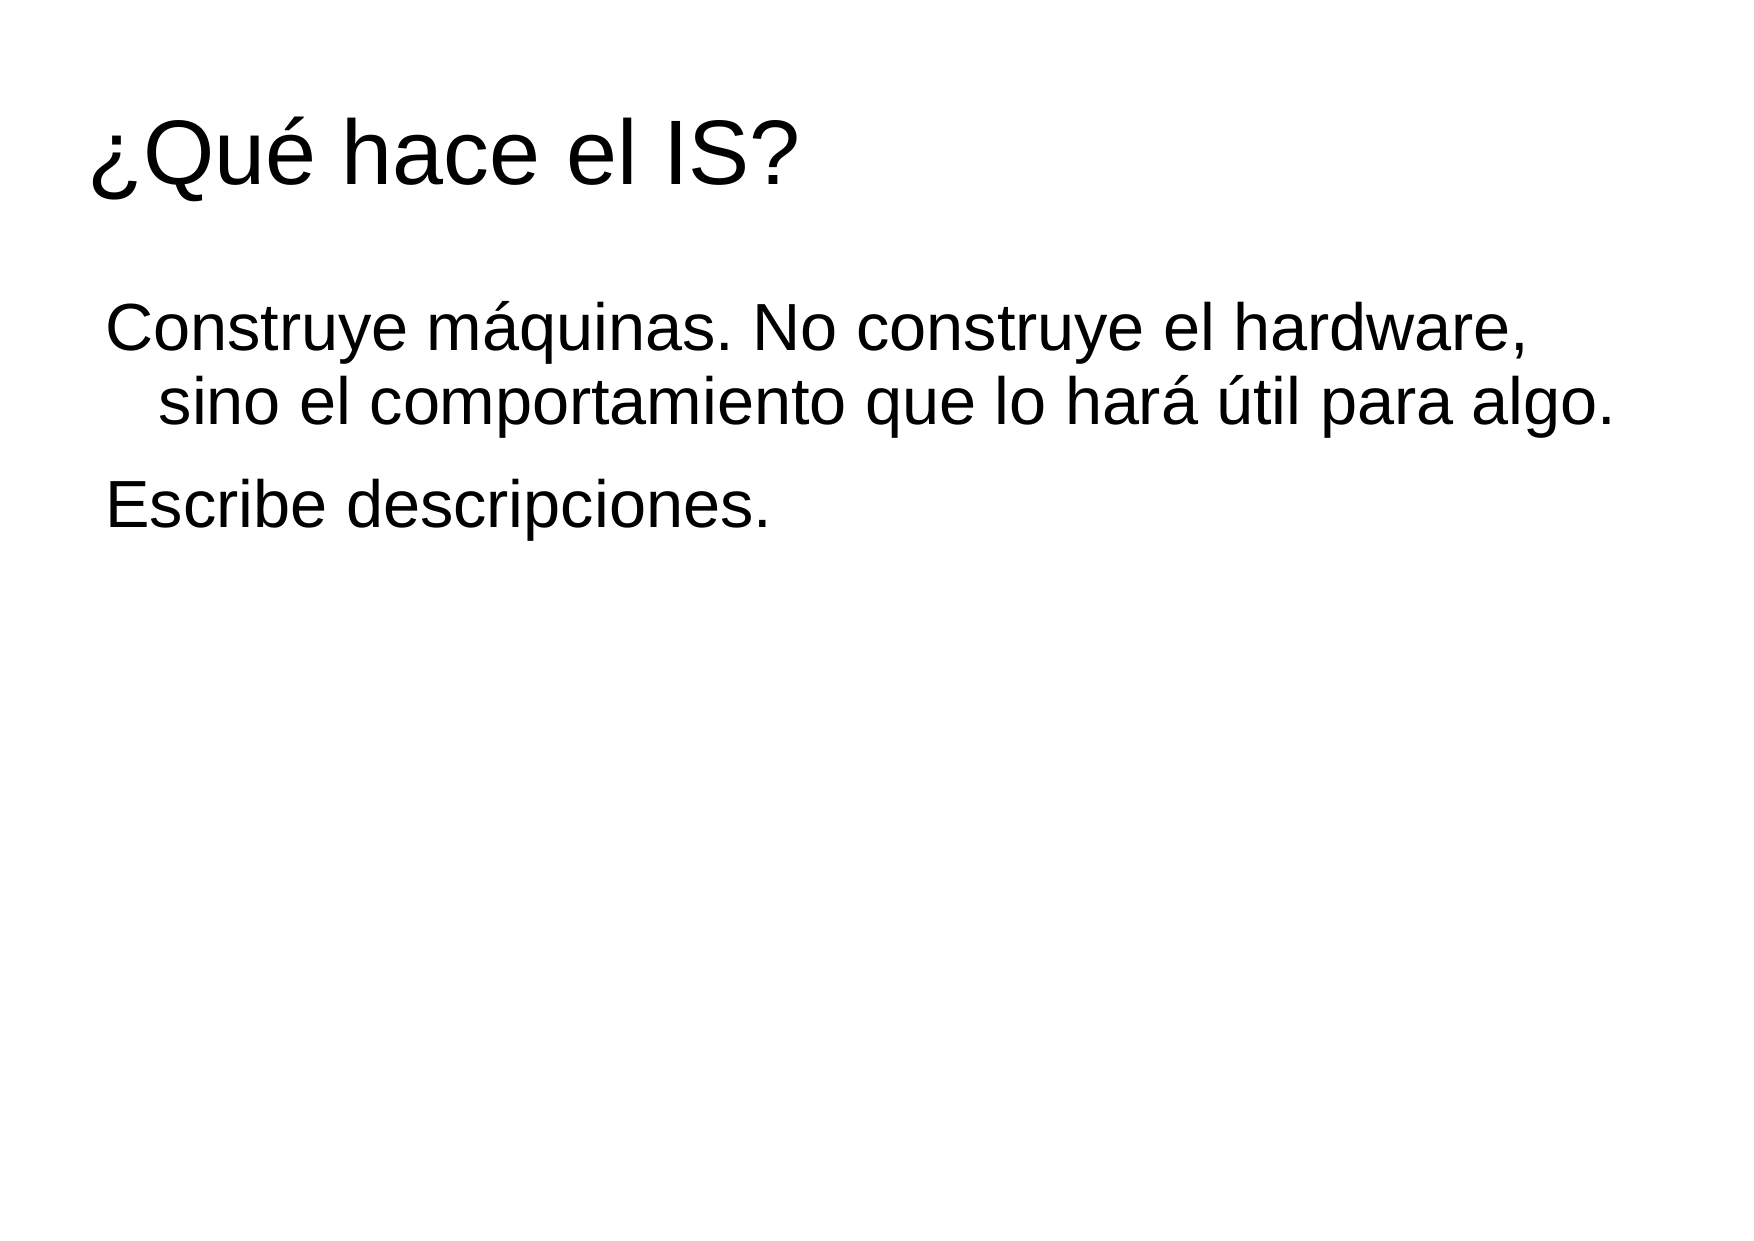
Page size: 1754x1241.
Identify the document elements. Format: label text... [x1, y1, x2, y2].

list Construye máquinas. No construye el hardware, sino el comportamiento que lo hará útil para algo. Escribe descripciones. [87, 290, 1667, 1109]
title ¿Qué hace el IS? [87, 49, 1667, 257]
